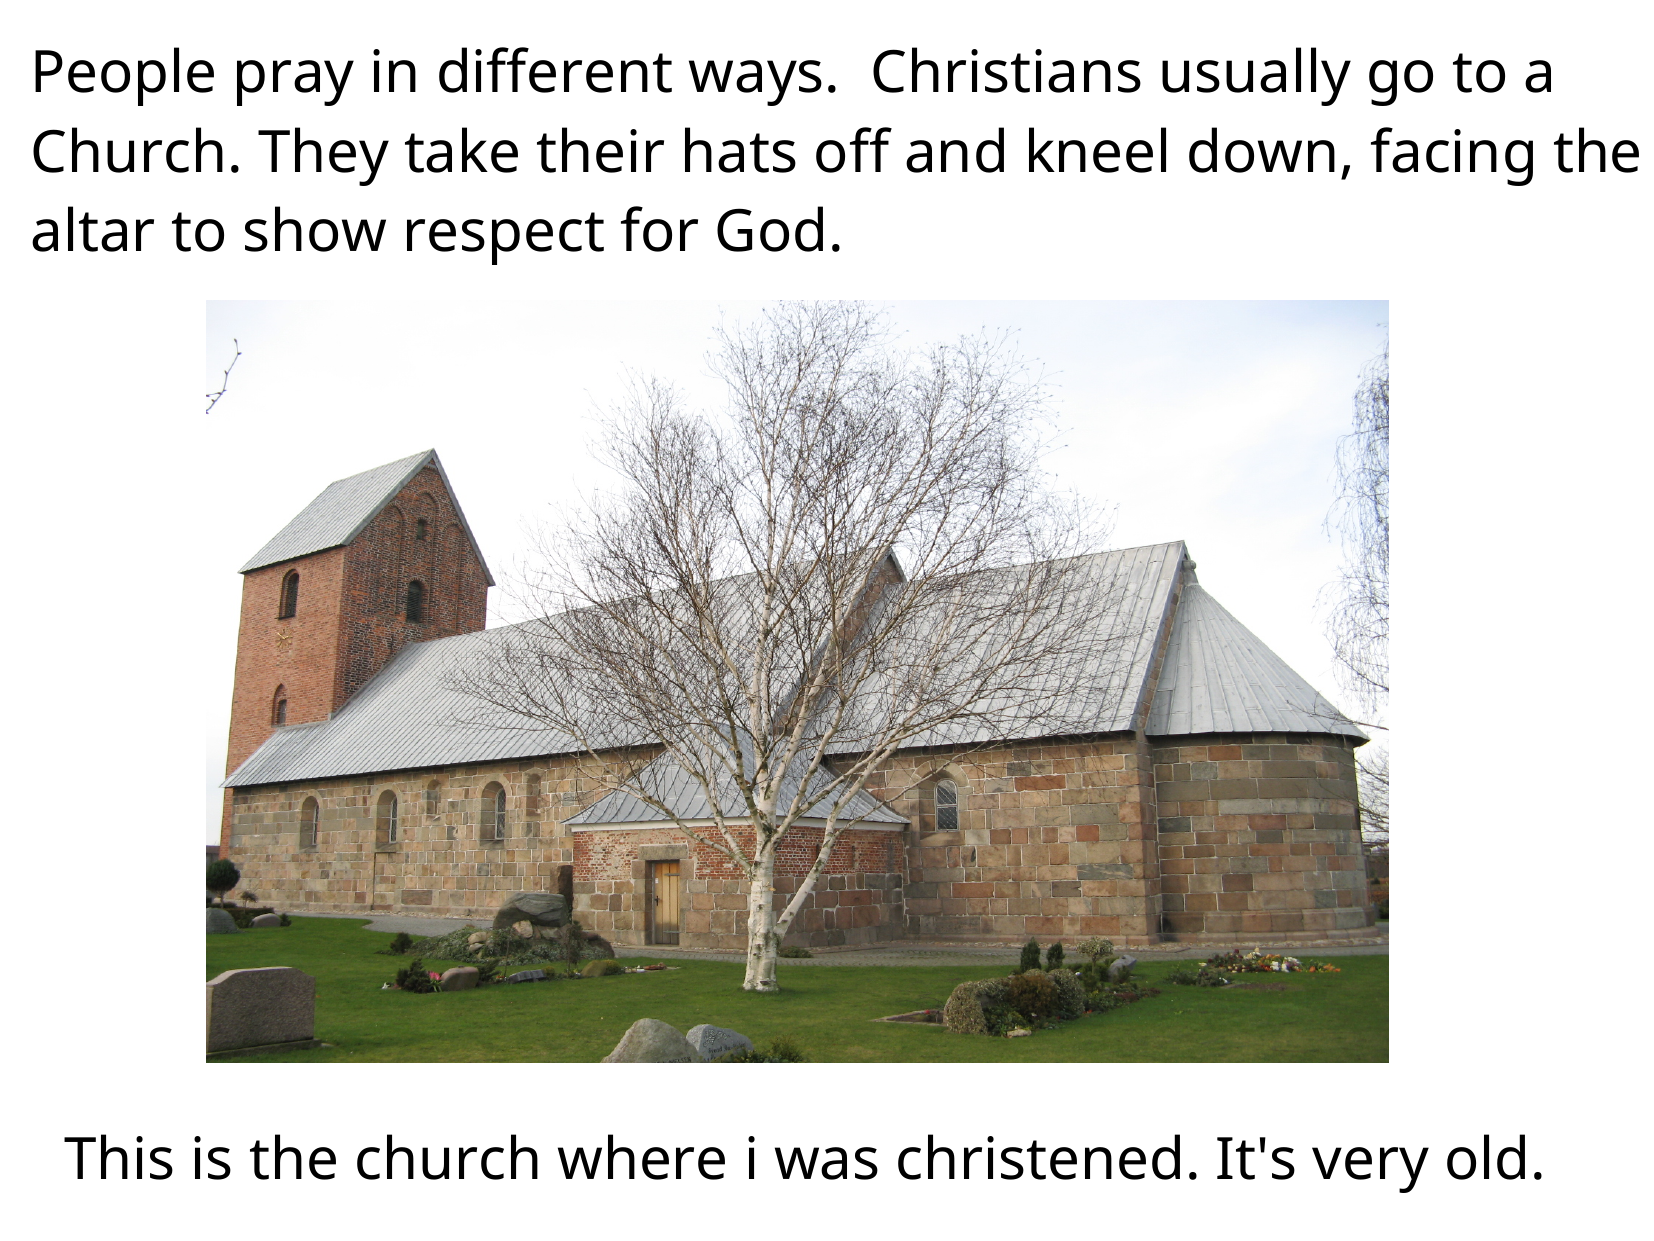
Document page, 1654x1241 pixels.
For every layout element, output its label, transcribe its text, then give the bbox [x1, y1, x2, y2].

text_box People pray in different ways. Christians usually go to a Church. They take their hats off and kneel down, facing the altar to show respect for God. [15, 23, 1654, 296]
text_box This is the church where i was christened. It's very old. [49, 1110, 1565, 1211]
picture [206, 300, 1389, 1063]
